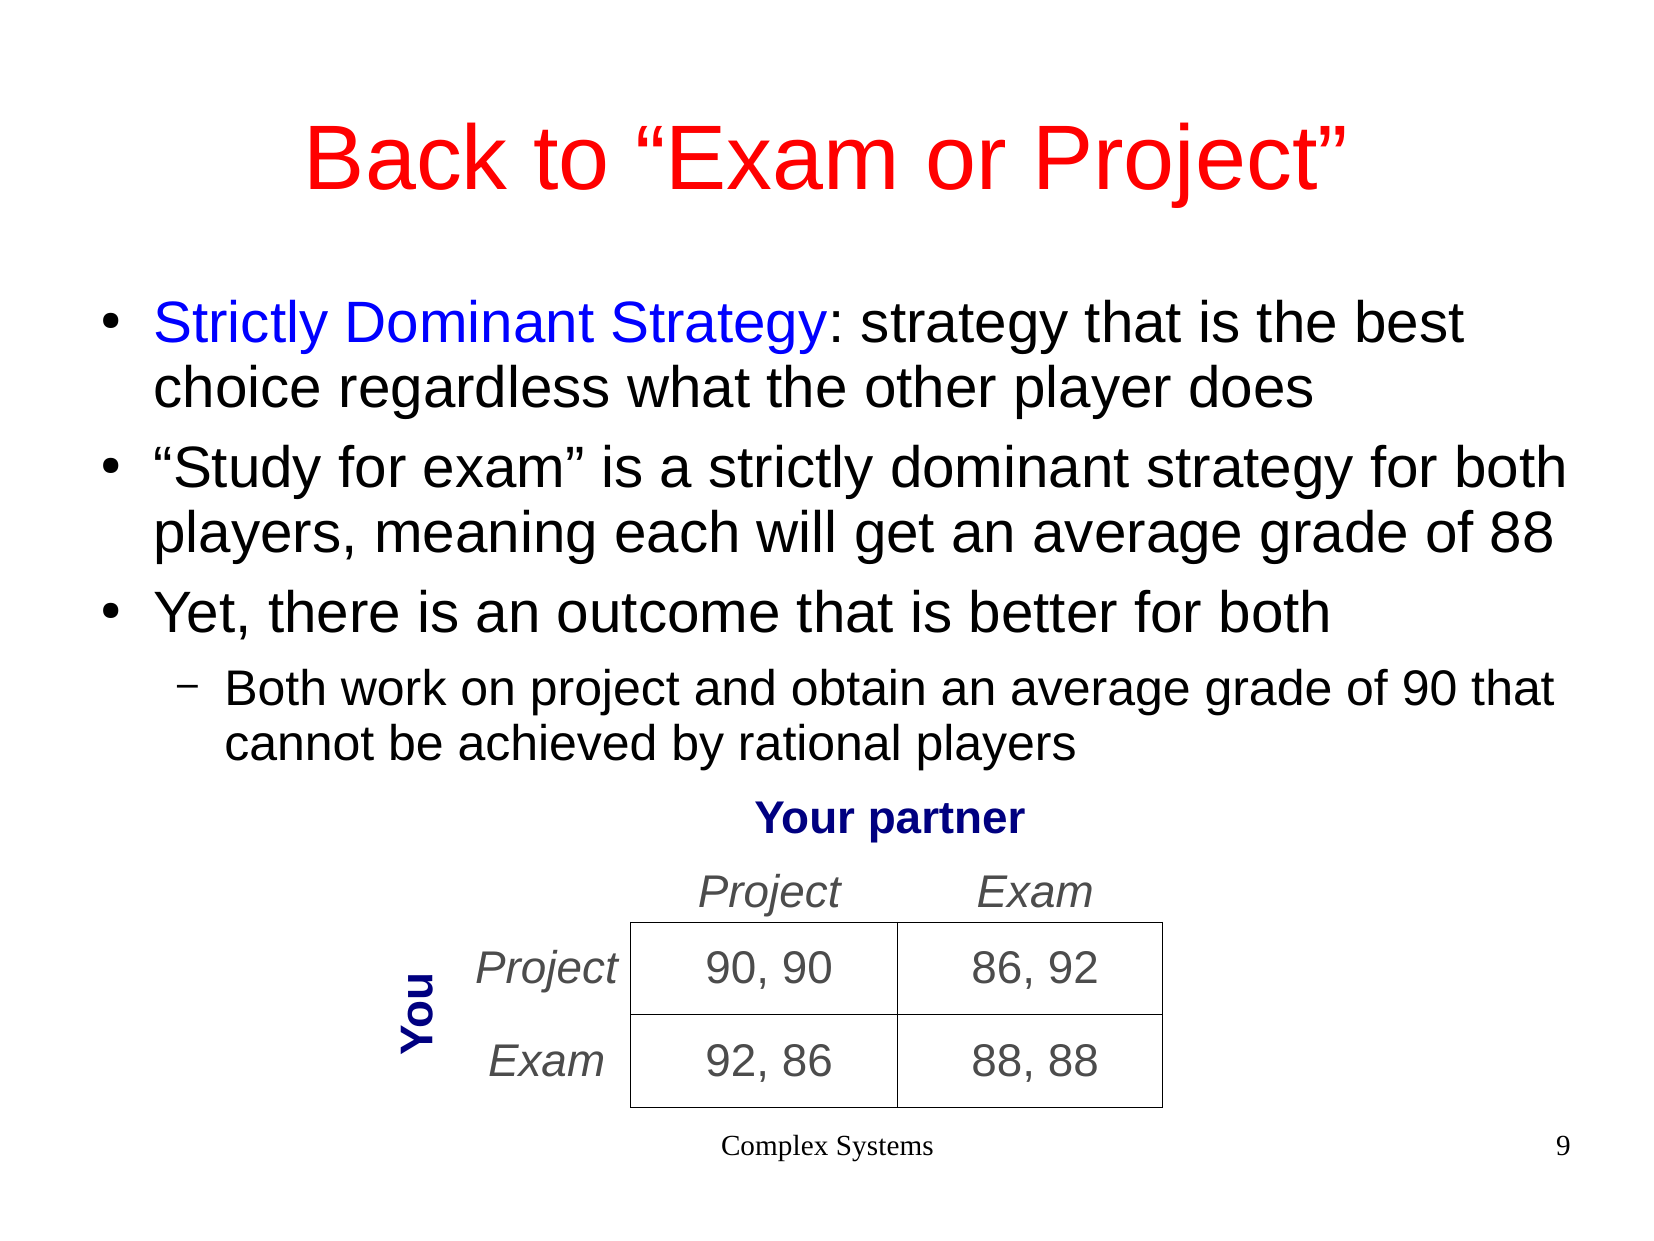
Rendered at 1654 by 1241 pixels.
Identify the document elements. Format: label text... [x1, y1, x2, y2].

title Back to “Exam or Project” [82, 49, 1571, 257]
table_cell 90, 90 [631, 923, 897, 1014]
table_header Project [631, 829, 897, 922]
list Strictly Dominant Strategy: strategy that is the best choice regardless what the other player does “Study for exam” is a strictly dominant strategy for both players, meaning each will get an average grade of 88 Yet, there is an outcome that is better for both Both work on project and obtain an average grade of 90 that cannot be achieved by rational players [82, 290, 1571, 1109]
text_box Your partner [754, 787, 1026, 843]
table_cell 86, 92 [898, 923, 1162, 1014]
table_cell Exam [451, 1015, 630, 1107]
table_header [451, 829, 631, 922]
table_header Exam [897, 829, 1163, 922]
table_cell 88, 88 [898, 1015, 1162, 1107]
text_box You [386, 972, 442, 1056]
table_cell 92, 86 [631, 1015, 897, 1107]
table_cell Project [451, 922, 630, 1015]
